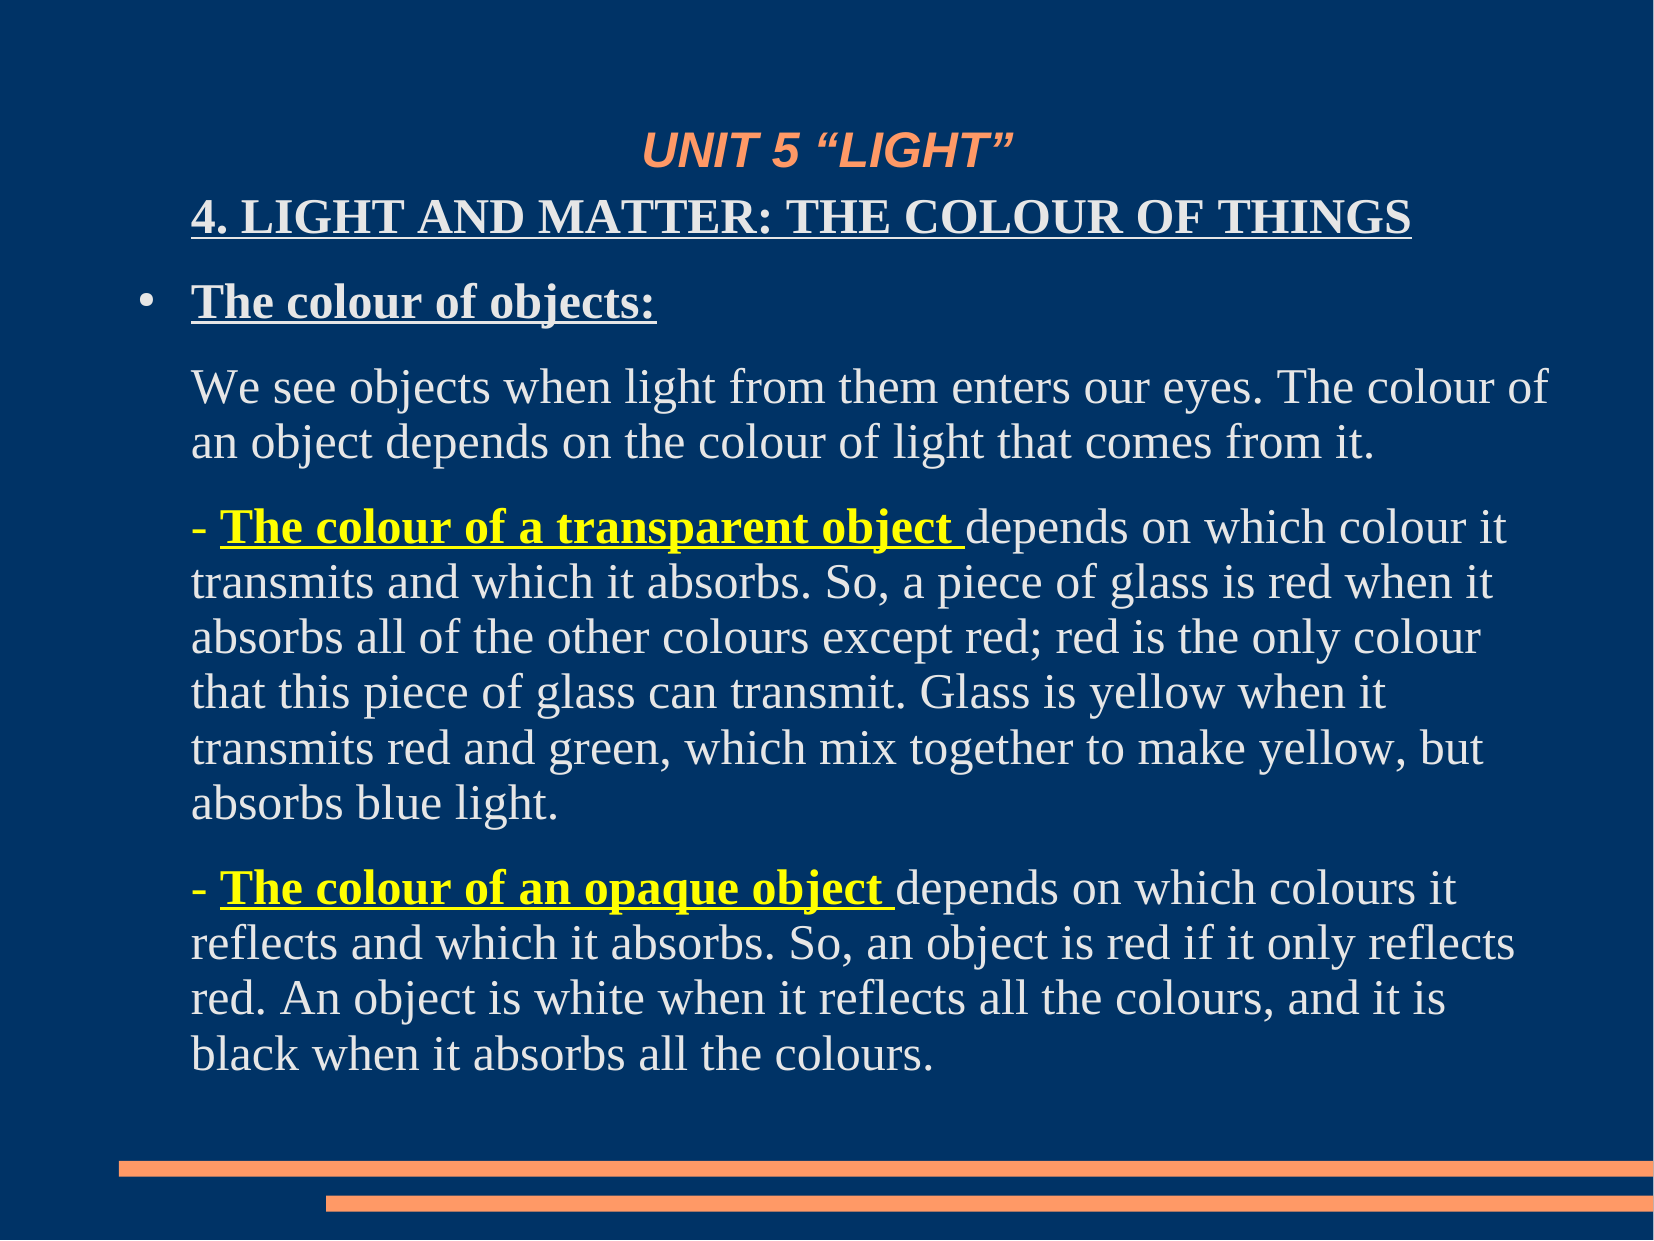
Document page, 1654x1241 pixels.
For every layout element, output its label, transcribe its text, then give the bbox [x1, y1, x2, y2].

title UNIT 5 “LIGHT” [121, 46, 1534, 188]
list 4. LIGHT AND MATTER: THE COLOUR OF THINGS The colour of objects: We see objects when light from them enters our eyes. The colour of an object depends on the colour of light that comes from it. - The colour of a transparent object depends on which colour it transmits and which it absorbs. So, a piece of glass is red when it absorbs all of the other colours except red; red is the only colour that this piece of glass can transmit. Glass is yellow when it transmits red and green, which mix together to make yellow, but absorbs blue light. - The colour of an opaque object depends on which colours it reflects and which it absorbs. So, an object is red if it only reflects red. An object is white when it reflects all the colours, and it is black when it absorbs all the colours. [120, 188, 1560, 1183]
